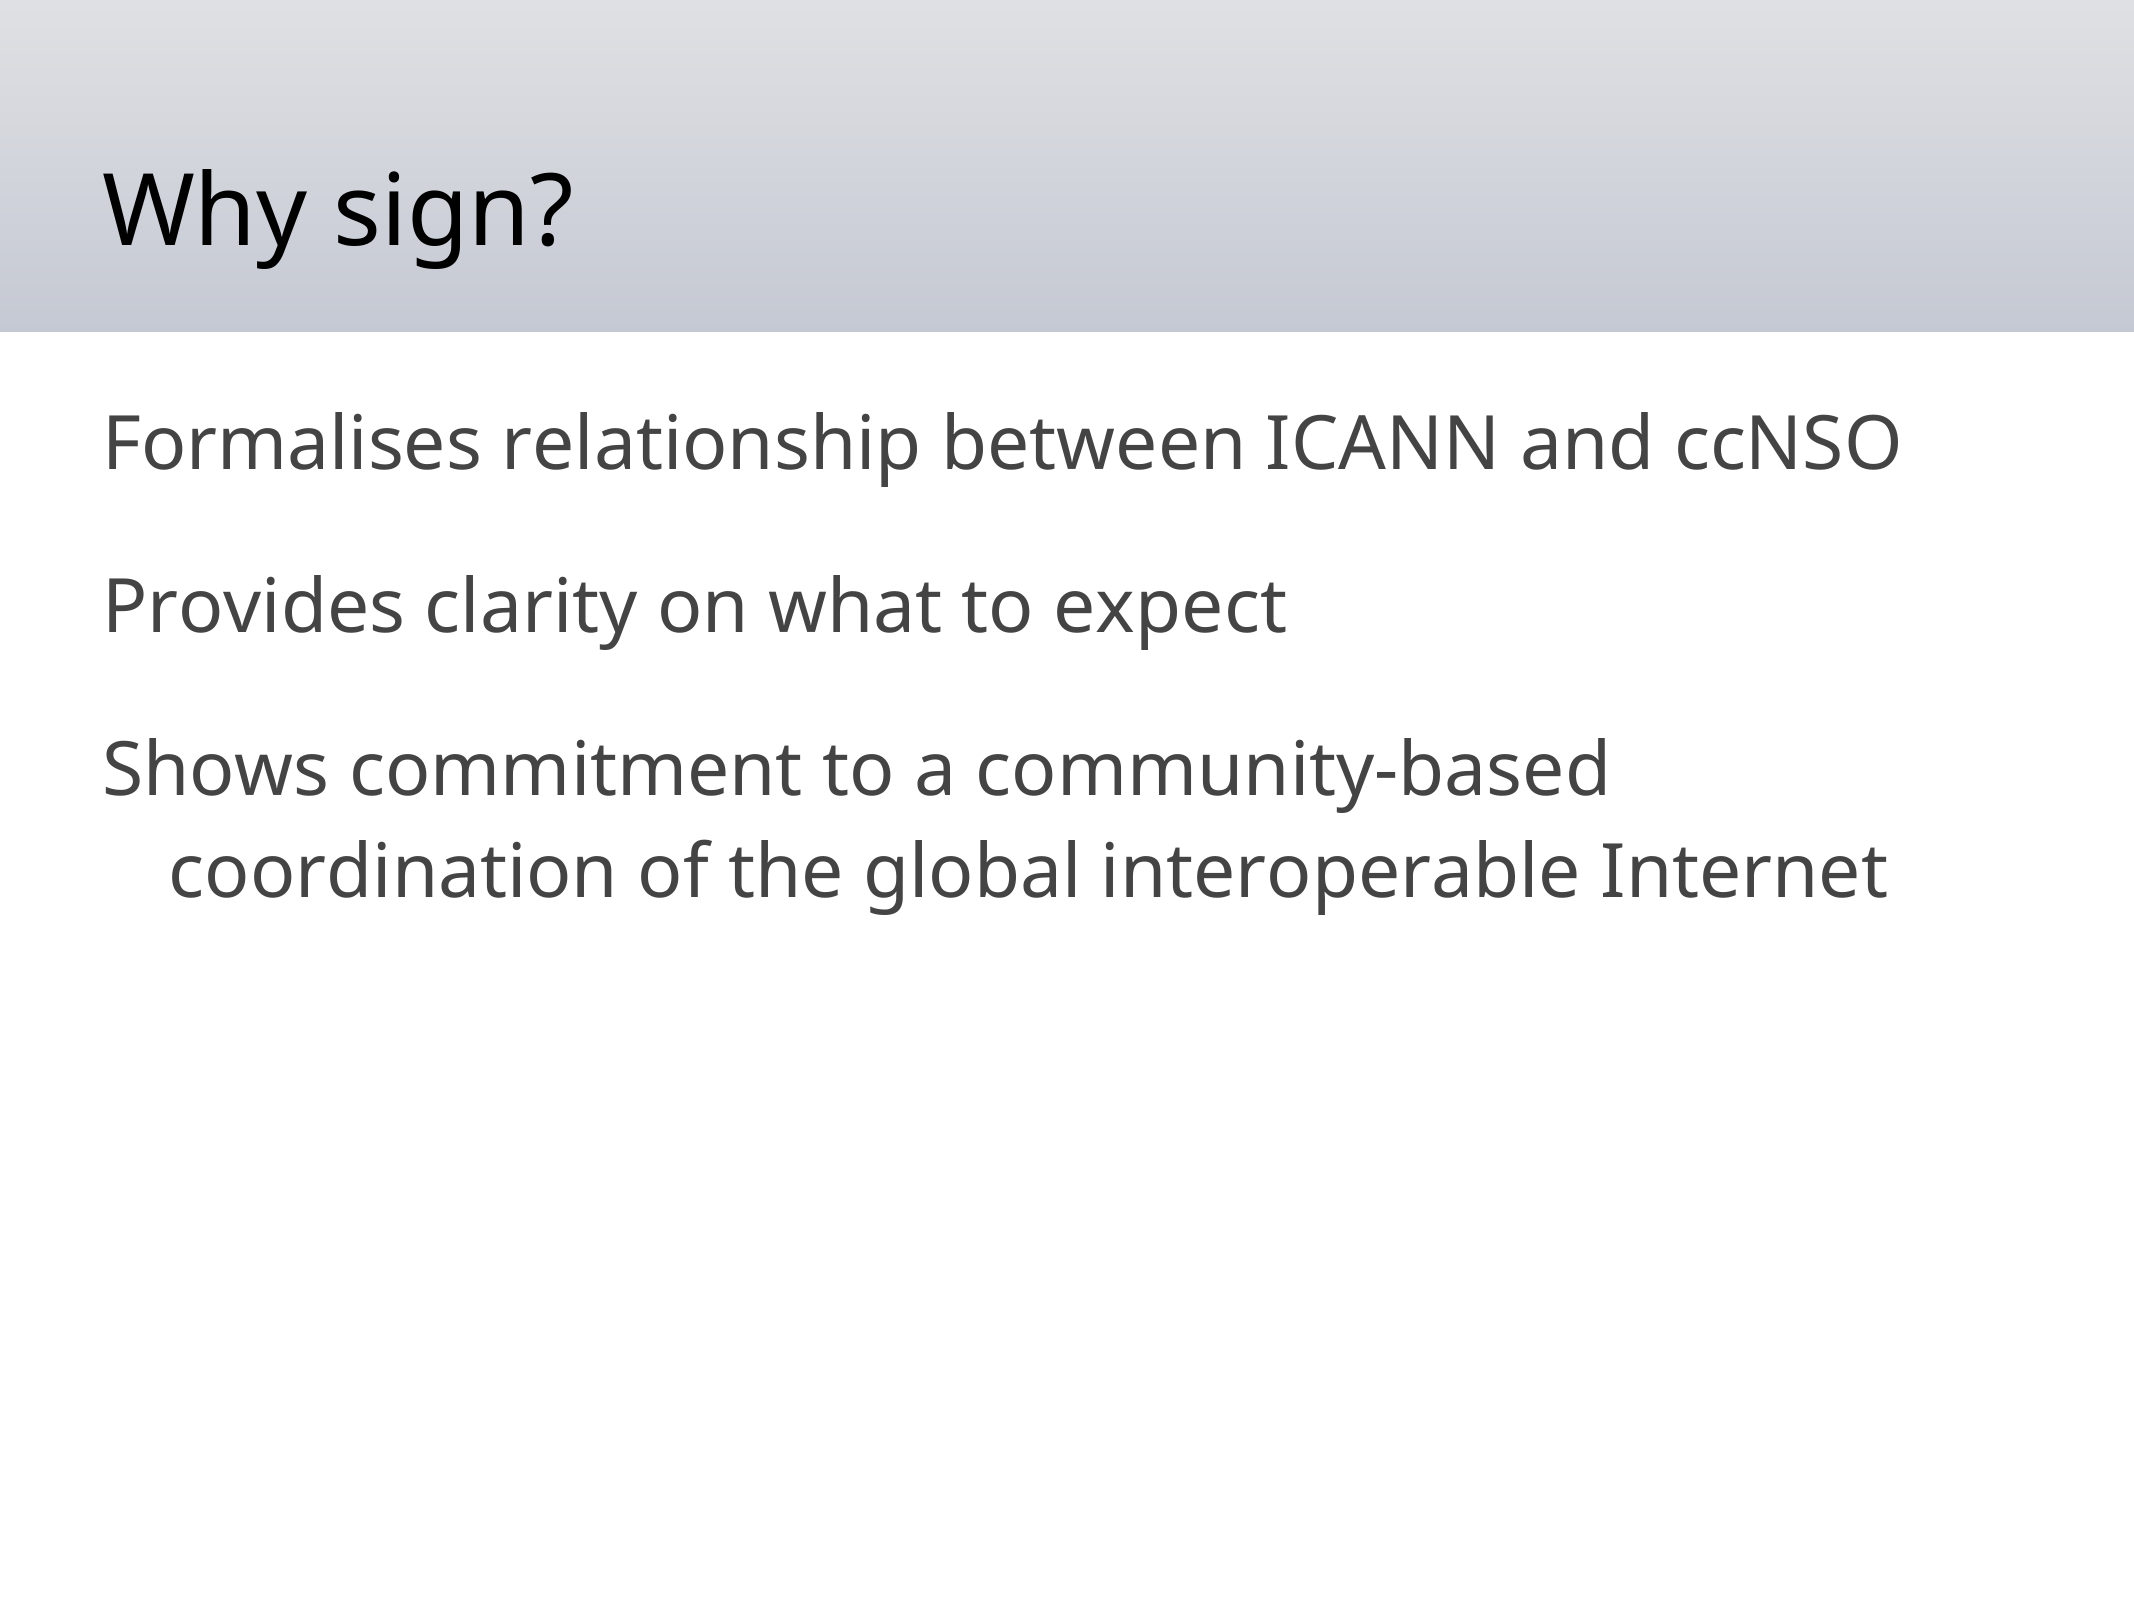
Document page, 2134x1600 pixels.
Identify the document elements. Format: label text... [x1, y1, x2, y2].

text_box [0, 0, 2134, 332]
list Formalises relationship between ICANN and ccNSO Provides clarity on what to expect Shows commitment to a community-based coordination of the global interoperable Internet [93, 381, 2040, 1459]
title Why sign? [93, 54, 2040, 284]
